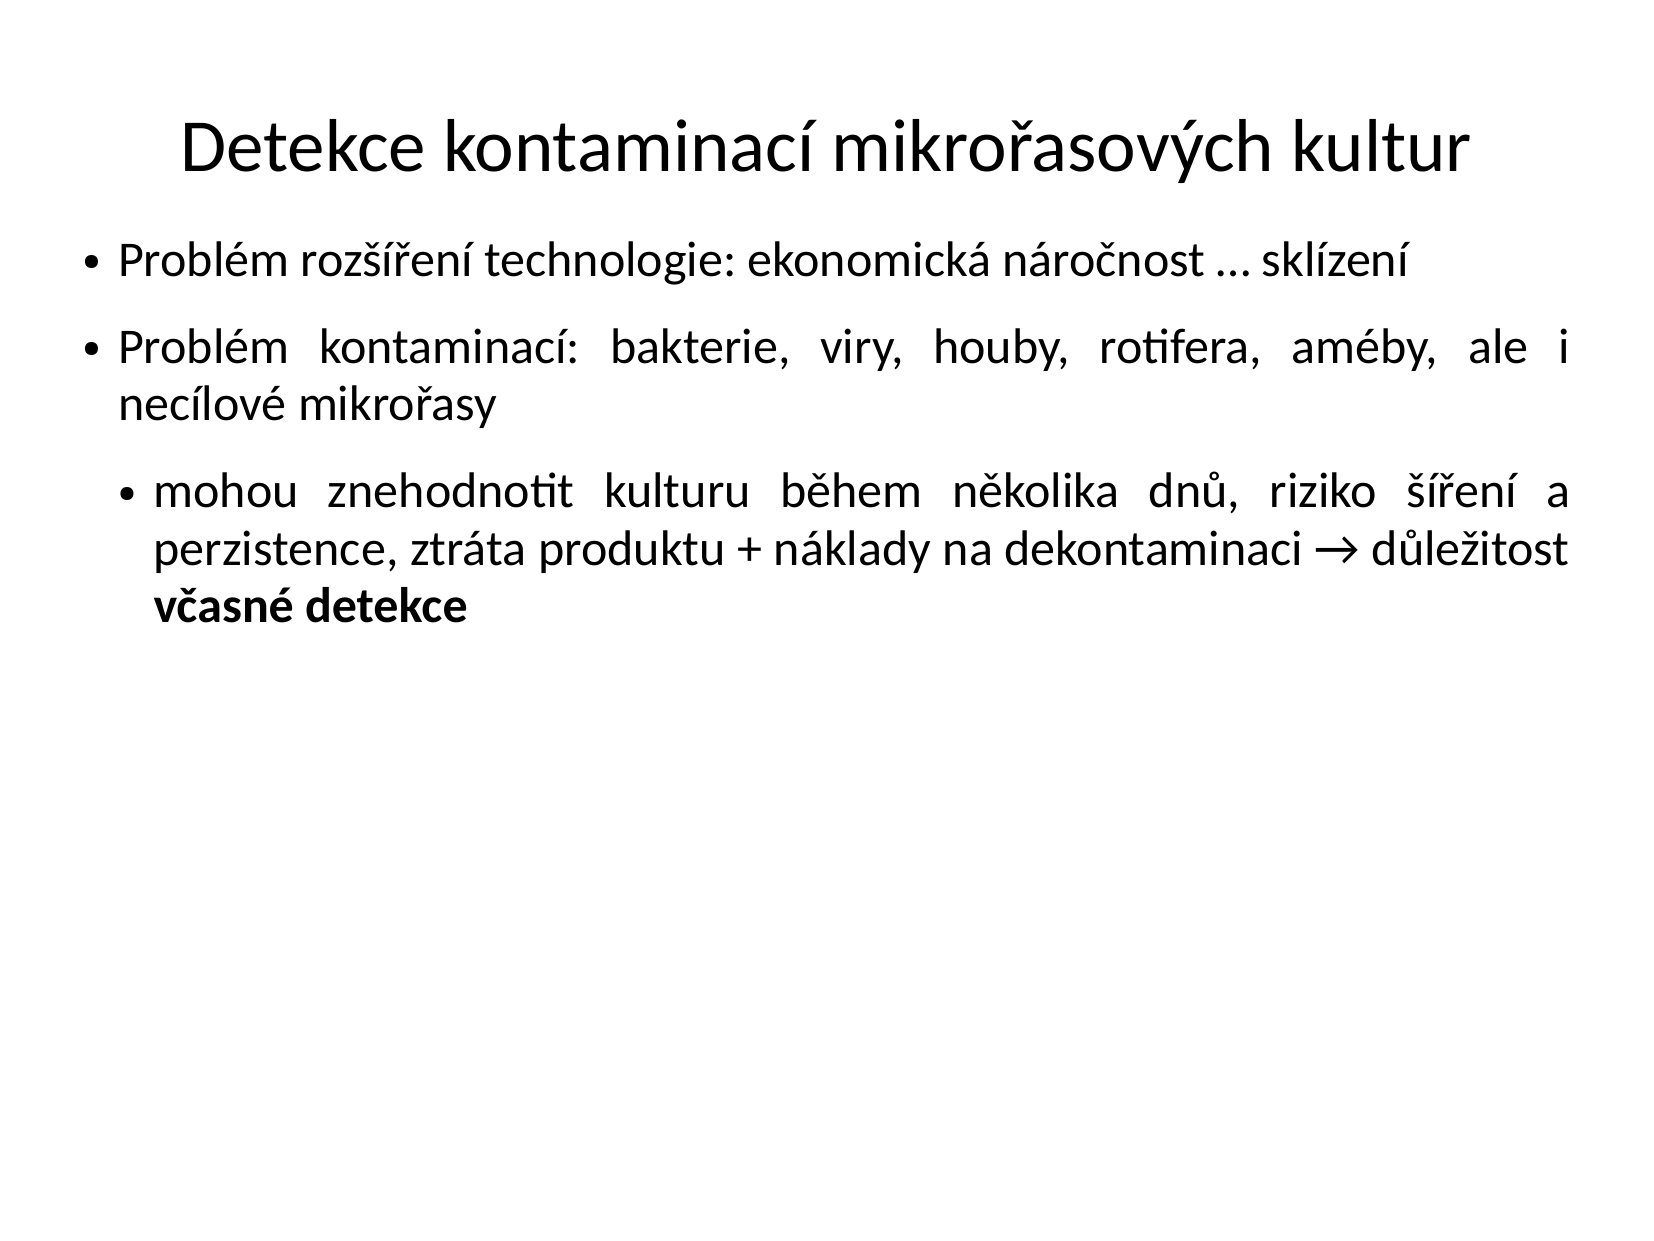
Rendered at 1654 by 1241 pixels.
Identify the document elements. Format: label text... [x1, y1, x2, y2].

subtitle Problém rozšíření technologie: ekonomická náročnost … sklízení Problém kontaminací: bakterie, viry, houby, rotifera, améby, ale i necílové mikrořasy mohou znehodnotit kulturu během několika dnů, riziko šíření a perzistence, ztráta produktu + náklady na dekontaminaci → důležitost včasné detekce [82, 231, 1571, 951]
title Detekce kontaminací mikrořasových kultur [82, 49, 1571, 231]
